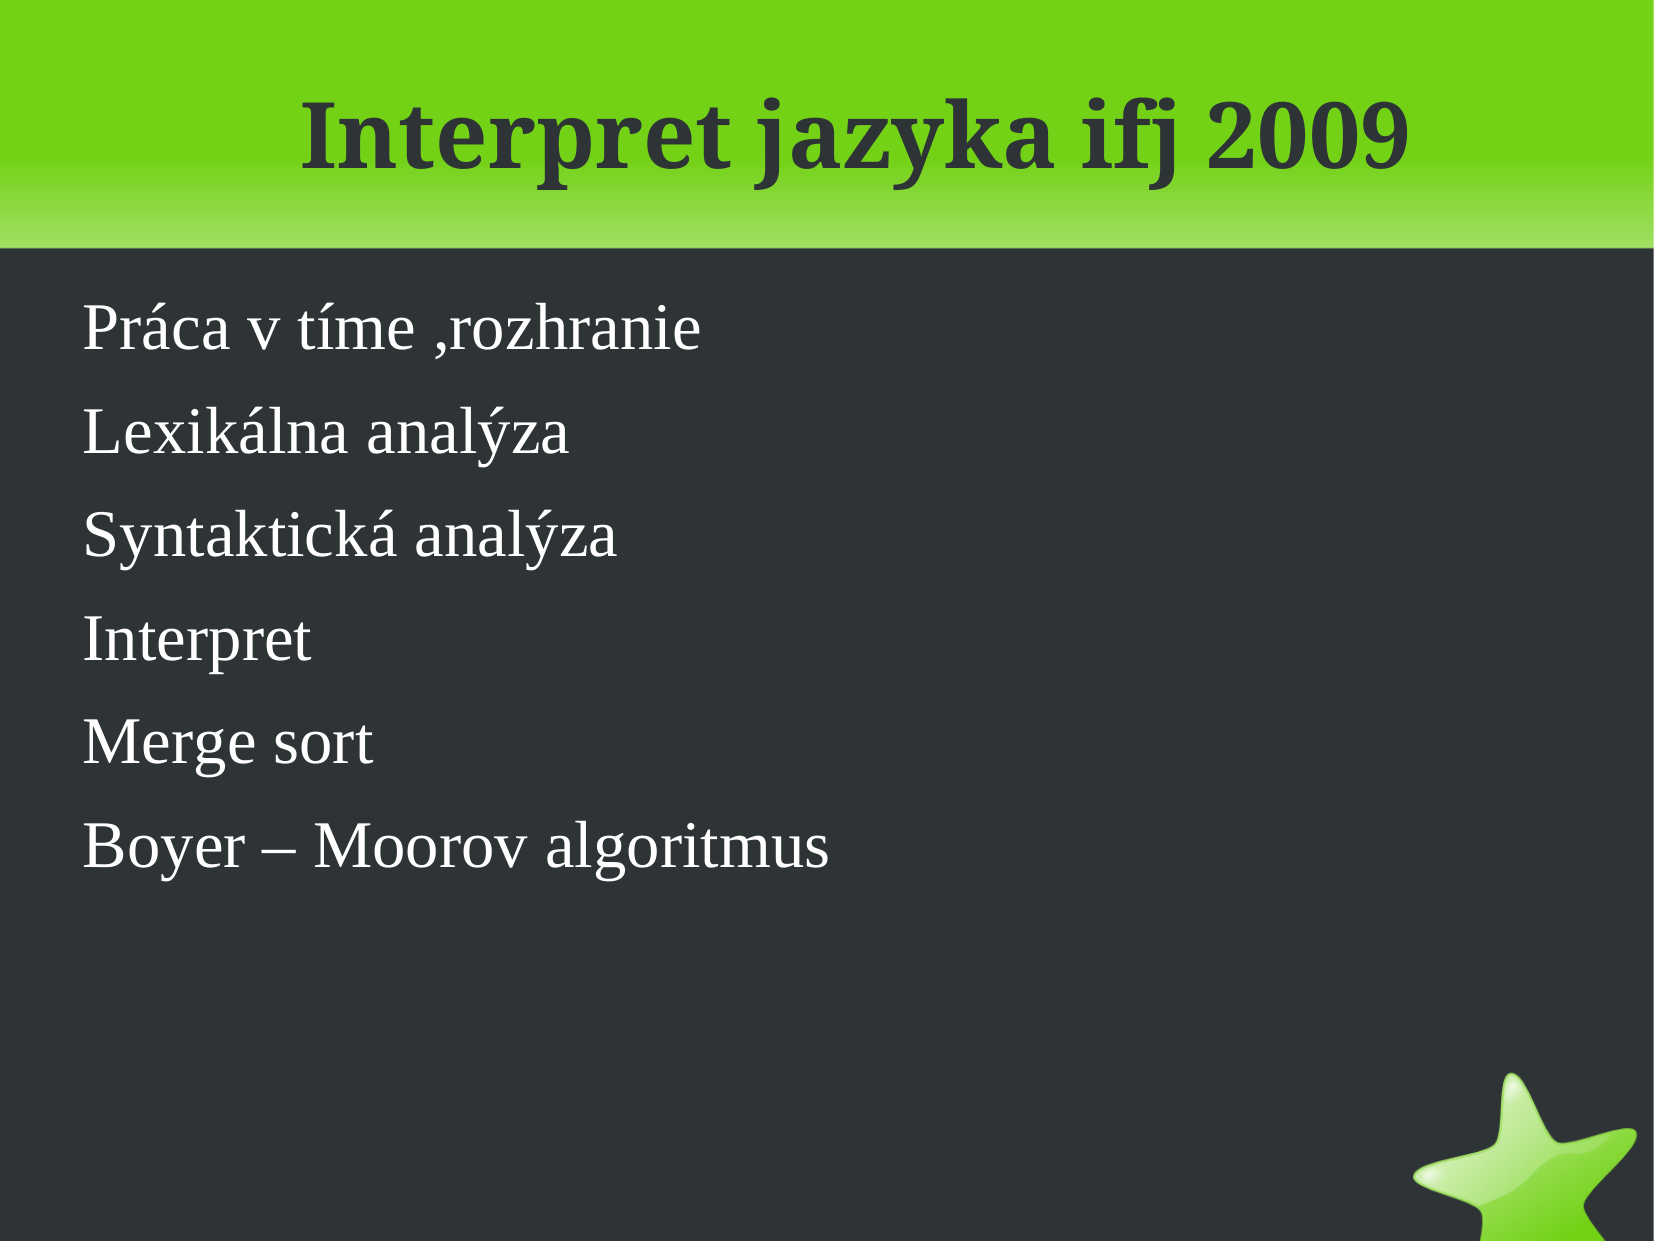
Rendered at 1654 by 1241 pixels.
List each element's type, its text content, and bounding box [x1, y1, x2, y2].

title Interpret jazyka ifj 2009 [76, 29, 1565, 237]
list Práca v tíme ,rozhranie Lexikálna analýza Syntaktická analýza Interpret Merge sort Boyer – Moorov algoritmus [82, 290, 1571, 1109]
picture [0, 0, 1654, 1241]
